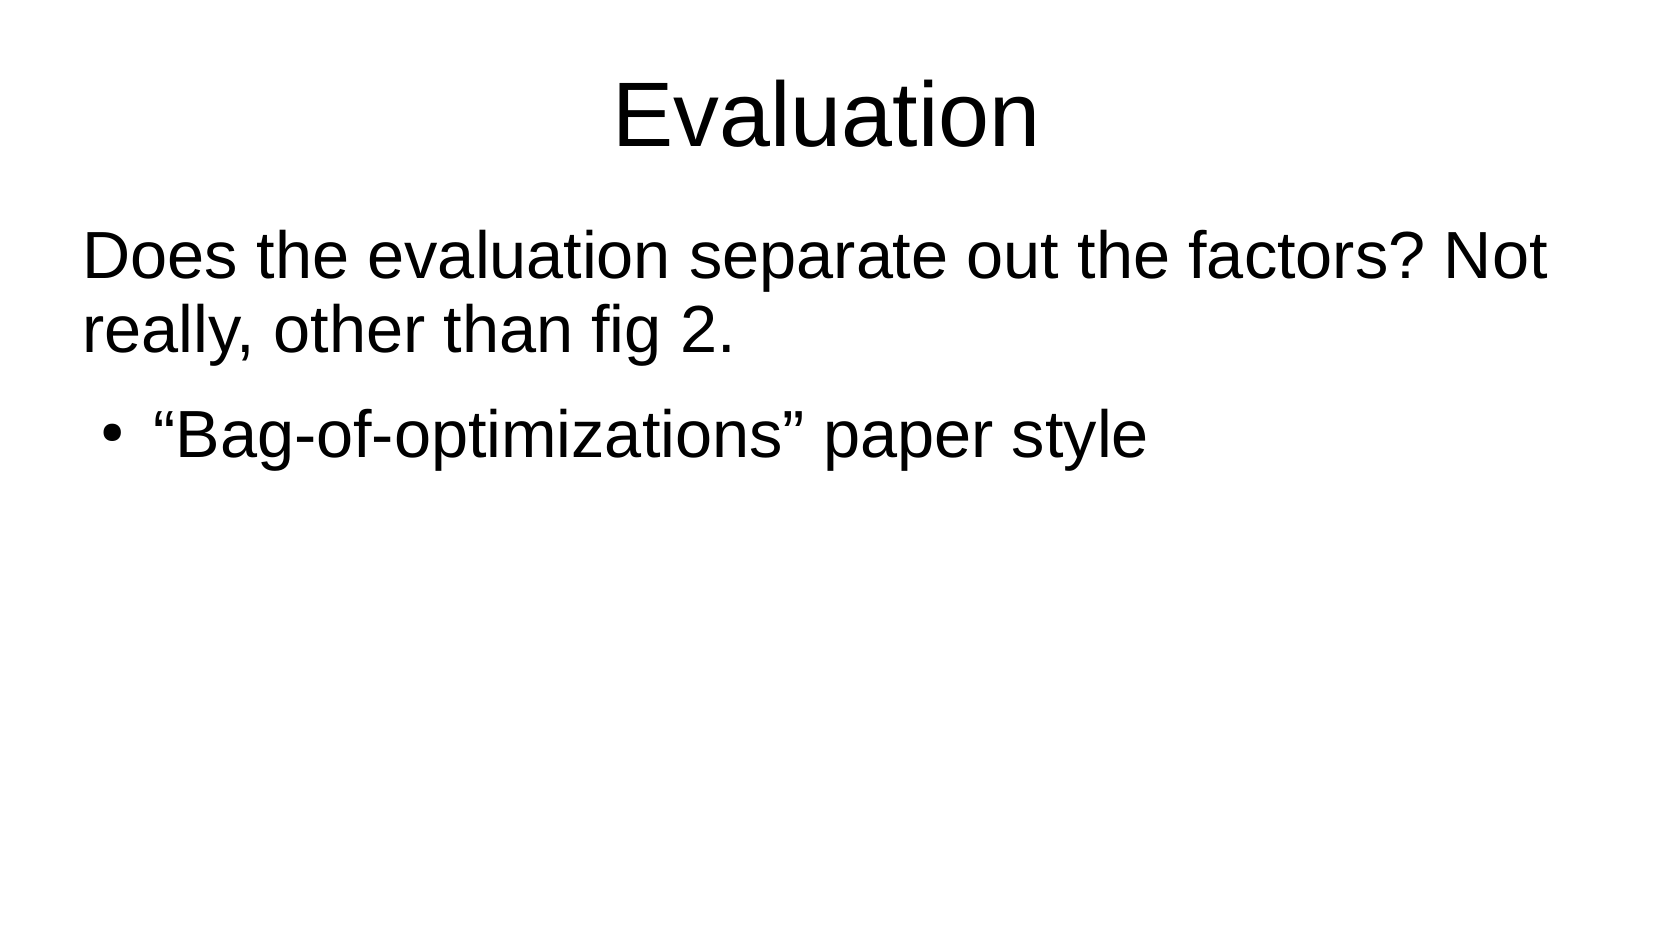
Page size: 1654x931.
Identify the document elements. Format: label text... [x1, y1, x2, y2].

list Does the evaluation separate out the factors? Not really, other than fig 2. “Bag-of-optimizations” paper style [82, 217, 1571, 758]
title Evaluation [82, 37, 1571, 193]
